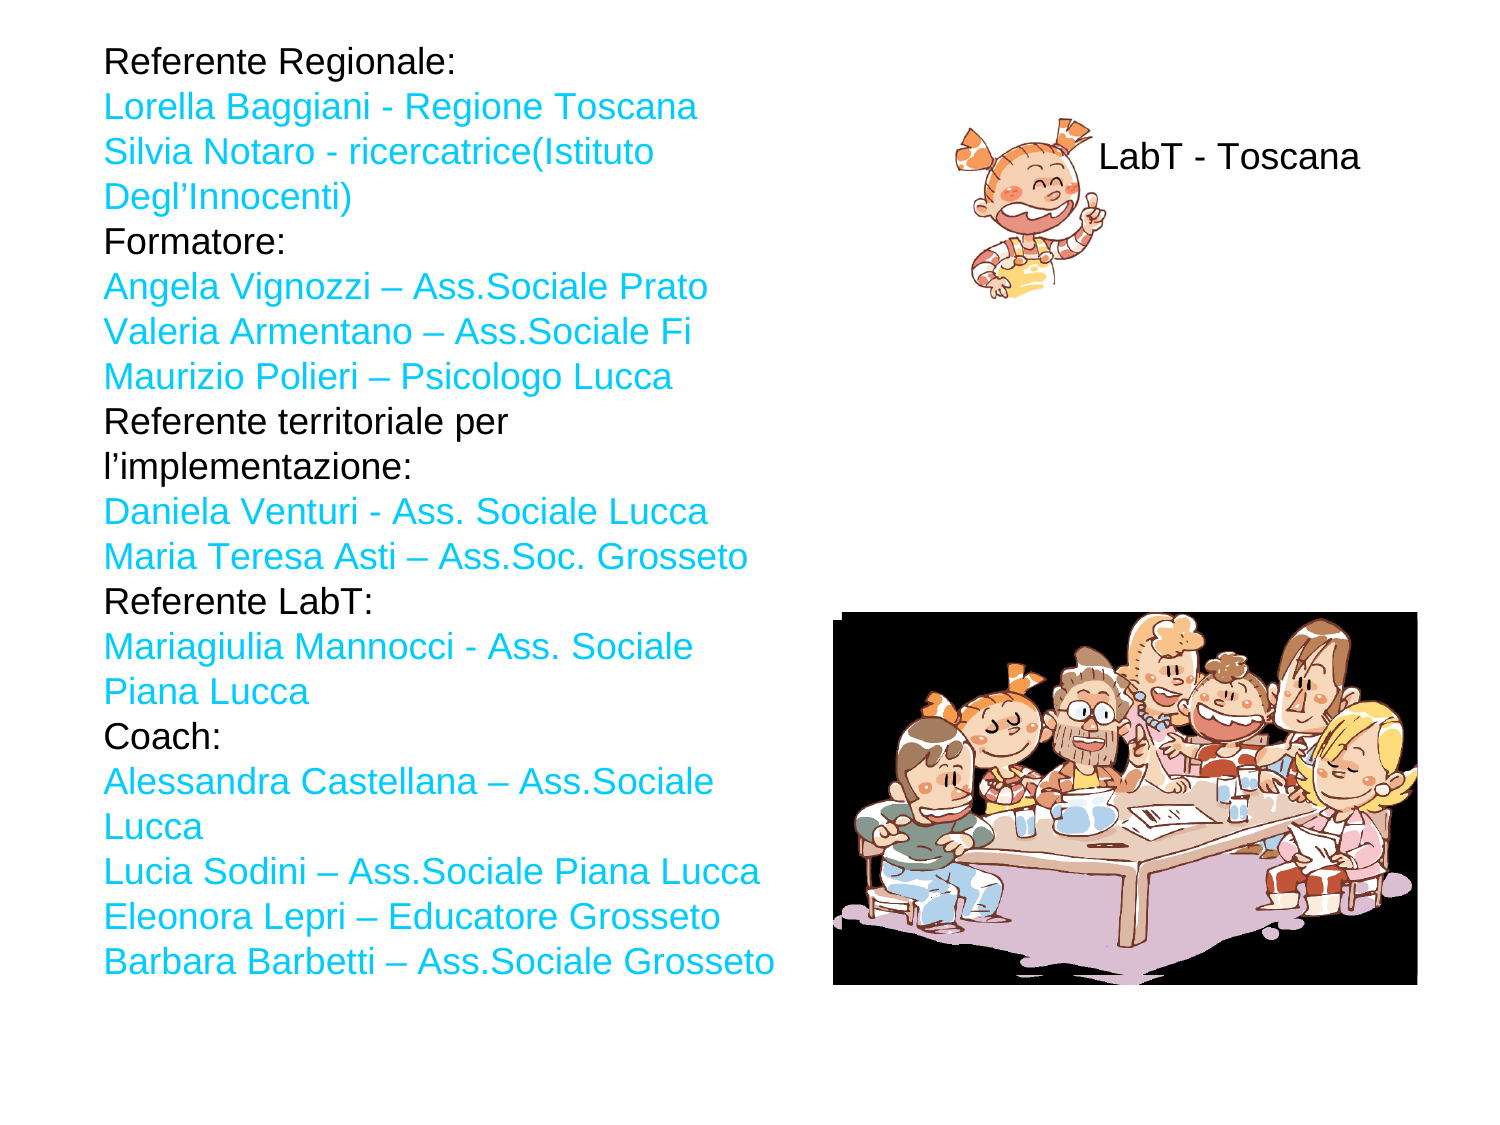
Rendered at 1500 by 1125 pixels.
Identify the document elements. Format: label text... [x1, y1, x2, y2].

picture [953, 112, 1108, 300]
picture [833, 612, 1418, 985]
text_box Referente Regionale: Lorella Baggiani - Regione Toscana Silvia Notaro - ricercatrice(Istituto Degl’Innocenti) Formatore: Angela Vignozzi – Ass.Sociale Prato Valeria Armentano – Ass.Sociale Fi Maurizio Polieri – Psicologo Lucca Referente territoriale per l’implementazione: Daniela Venturi - Ass. Sociale Lucca Maria Teresa Asti – Ass.Soc. Grosseto Referente LabT: Mariagiulia Mannocci - Ass. Sociale Piana Lucca Coach: Alessandra Castellana – Ass.Sociale Lucca Lucia Sodini – Ass.Sociale Piana Lucca Eleonora Lepri – Educatore Grosseto Barbara Barbetti – Ass.Sociale Grosseto [88, 29, 794, 1035]
text_box LabT - Toscana [1083, 124, 1376, 185]
